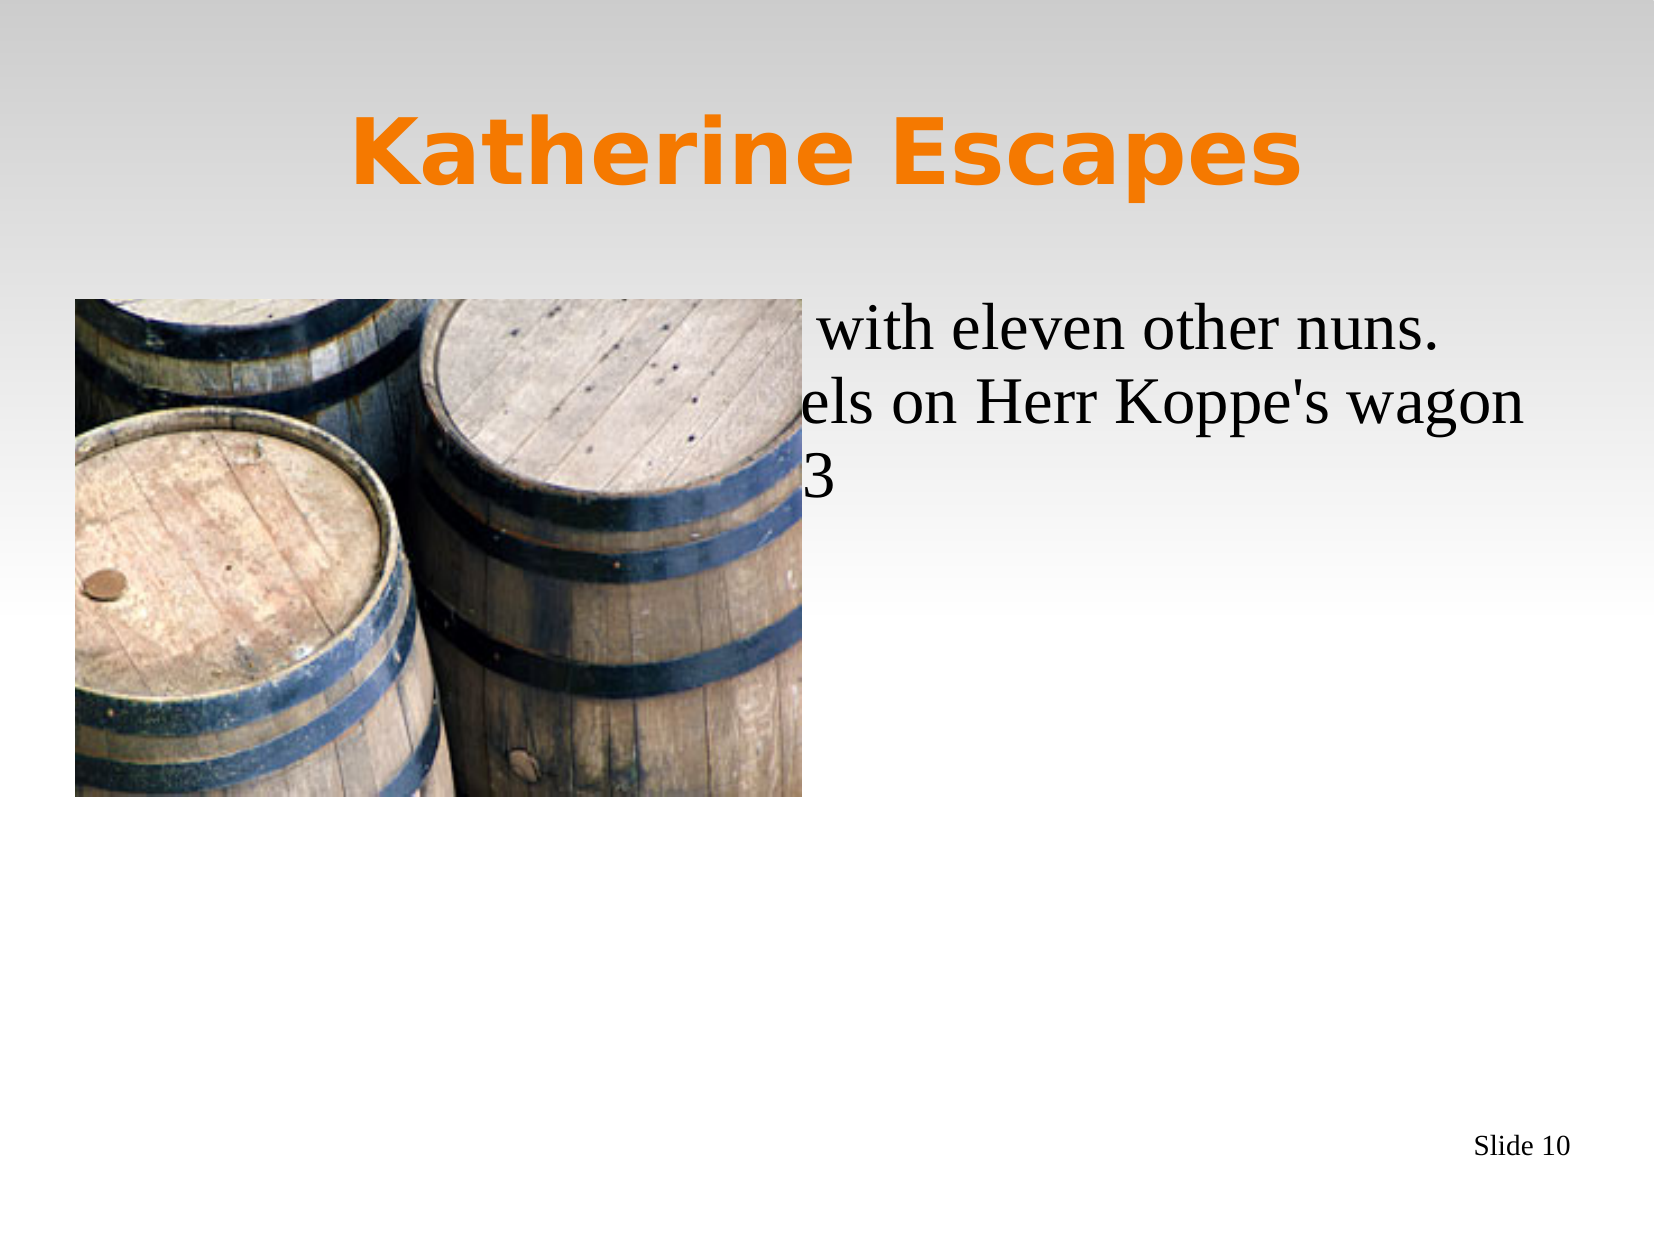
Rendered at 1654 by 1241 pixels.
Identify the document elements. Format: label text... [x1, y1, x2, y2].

title Katherine Escapes [82, 49, 1571, 257]
picture [75, 299, 802, 797]
list Escaped the cloister along with eleven other nuns. They hid in the fish barrels on Herr Koppe's wagon the night of April 4, 1523 [845, 290, 1572, 1109]
